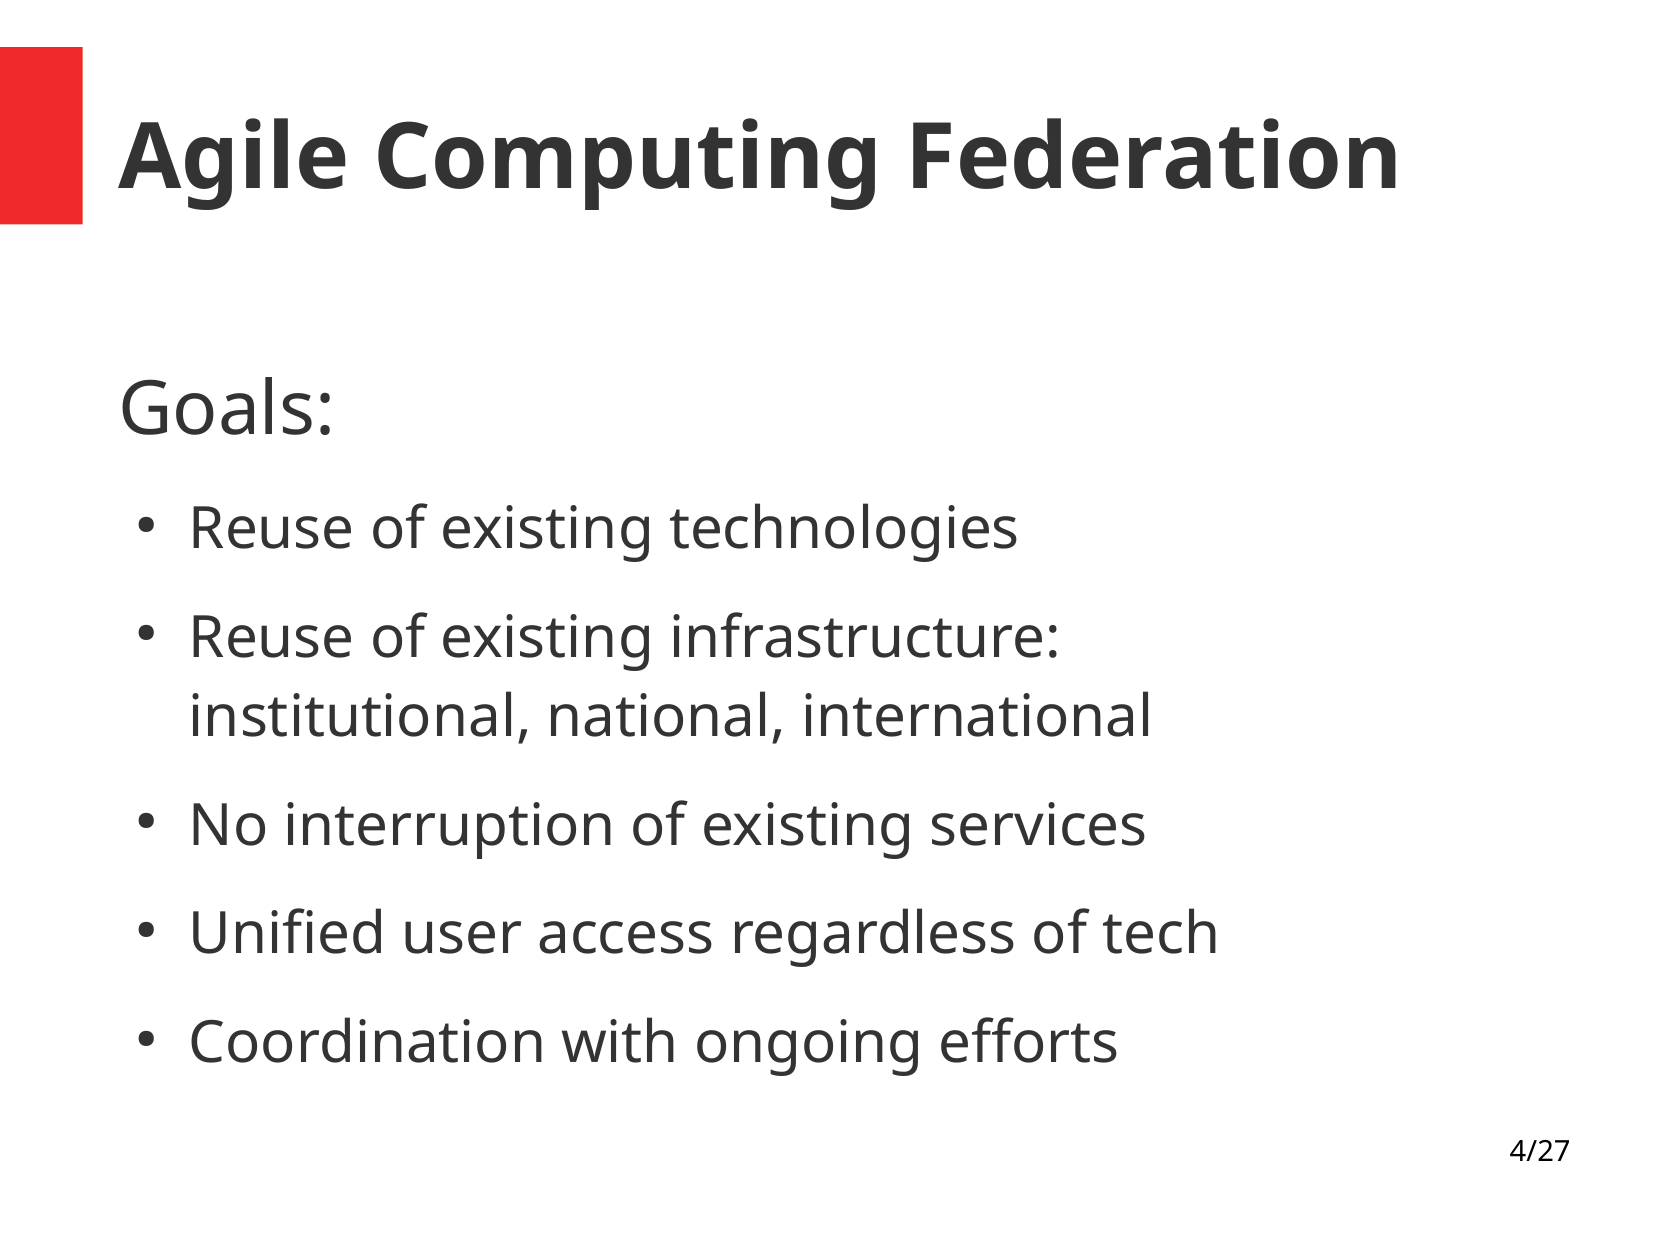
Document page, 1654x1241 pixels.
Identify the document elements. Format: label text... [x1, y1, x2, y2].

list Goals: Reuse of existing technologies Reuse of existing infrastructure: institutional, national, international No interruption of existing services Unified user access regardless of tech Coordination with ongoing efforts [118, 354, 1536, 1074]
title Agile Computing Federation [118, 49, 1571, 257]
